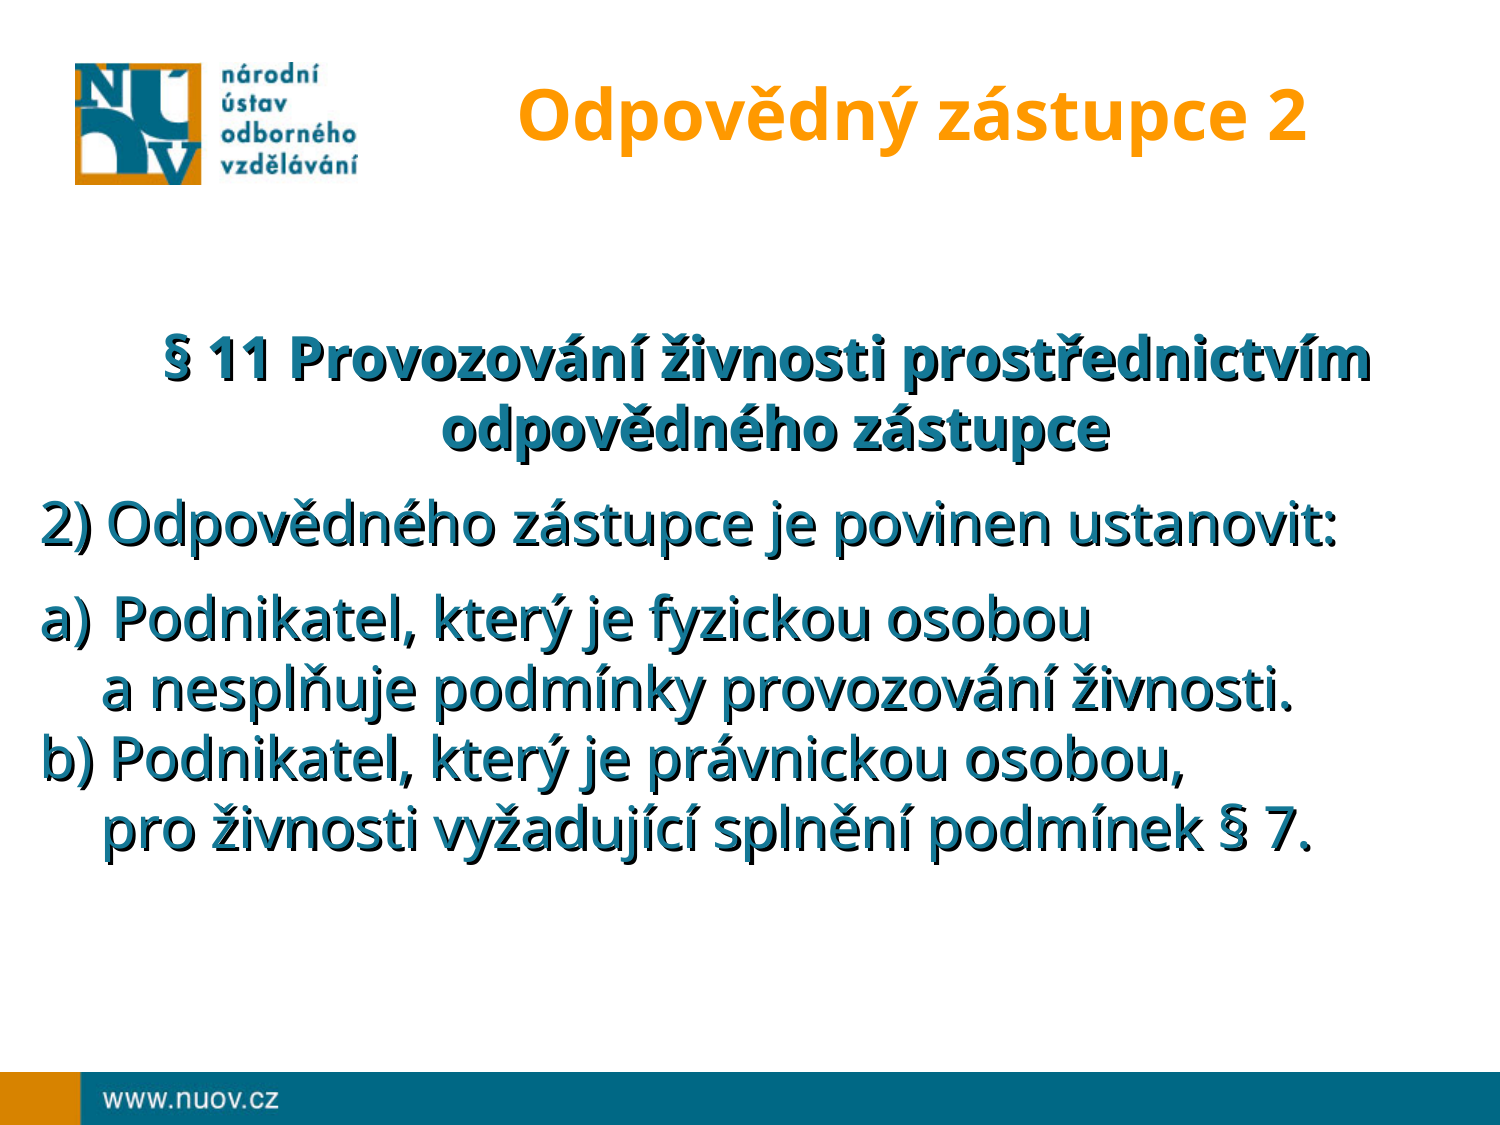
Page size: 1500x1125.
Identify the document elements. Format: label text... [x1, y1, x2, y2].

text_box [0, 1072, 1500, 1125]
text_box [75, 62, 358, 185]
text_box § 11 Provozování živnosti prostřednictvím odpovědného zástupce 2) Odpovědného zástupce je povinen ustanovit: Podnikatel, který je fyzickou osobou a nesplňuje podmínky provozování živnosti. b) Podnikatel, který je právnickou osobou, pro živnosti vyžadující splnění podmínek § 7. [24, 312, 1500, 868]
title Odpovědný zástupce 2 [399, 37, 1425, 188]
